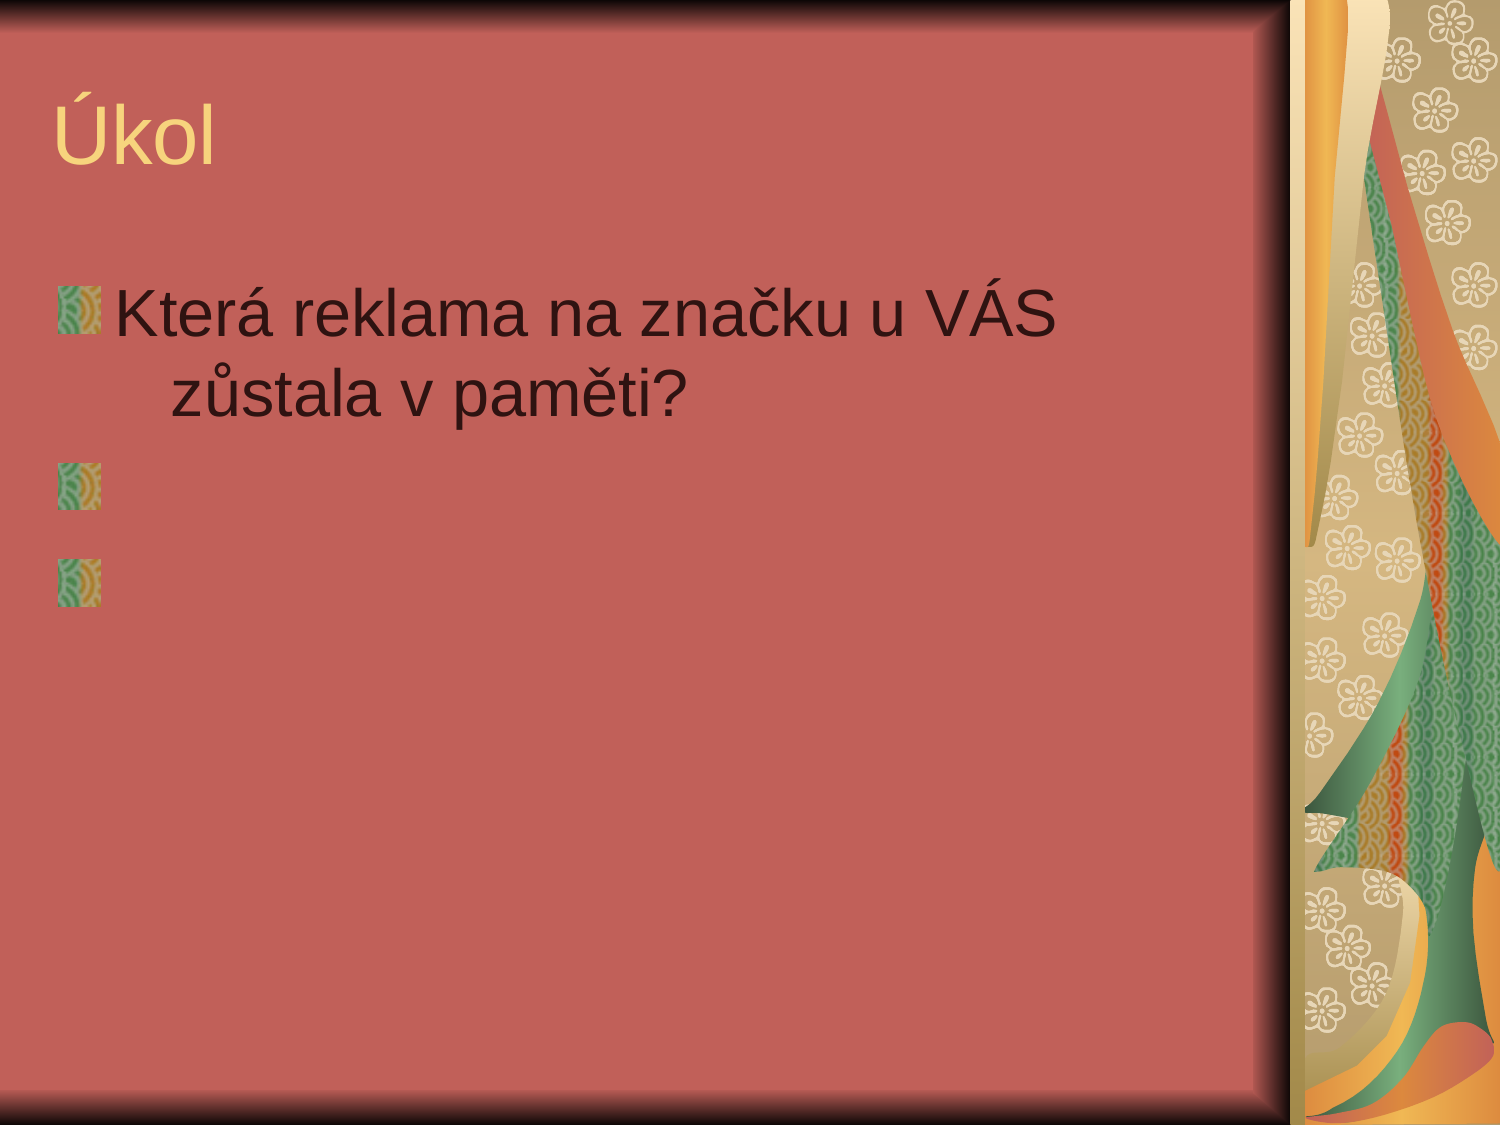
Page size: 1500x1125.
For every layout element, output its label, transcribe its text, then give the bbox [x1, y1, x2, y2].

title Úkol [35, 37, 1263, 225]
list Která reklama na značku u VÁS zůstala v paměti? [43, 262, 1255, 1001]
